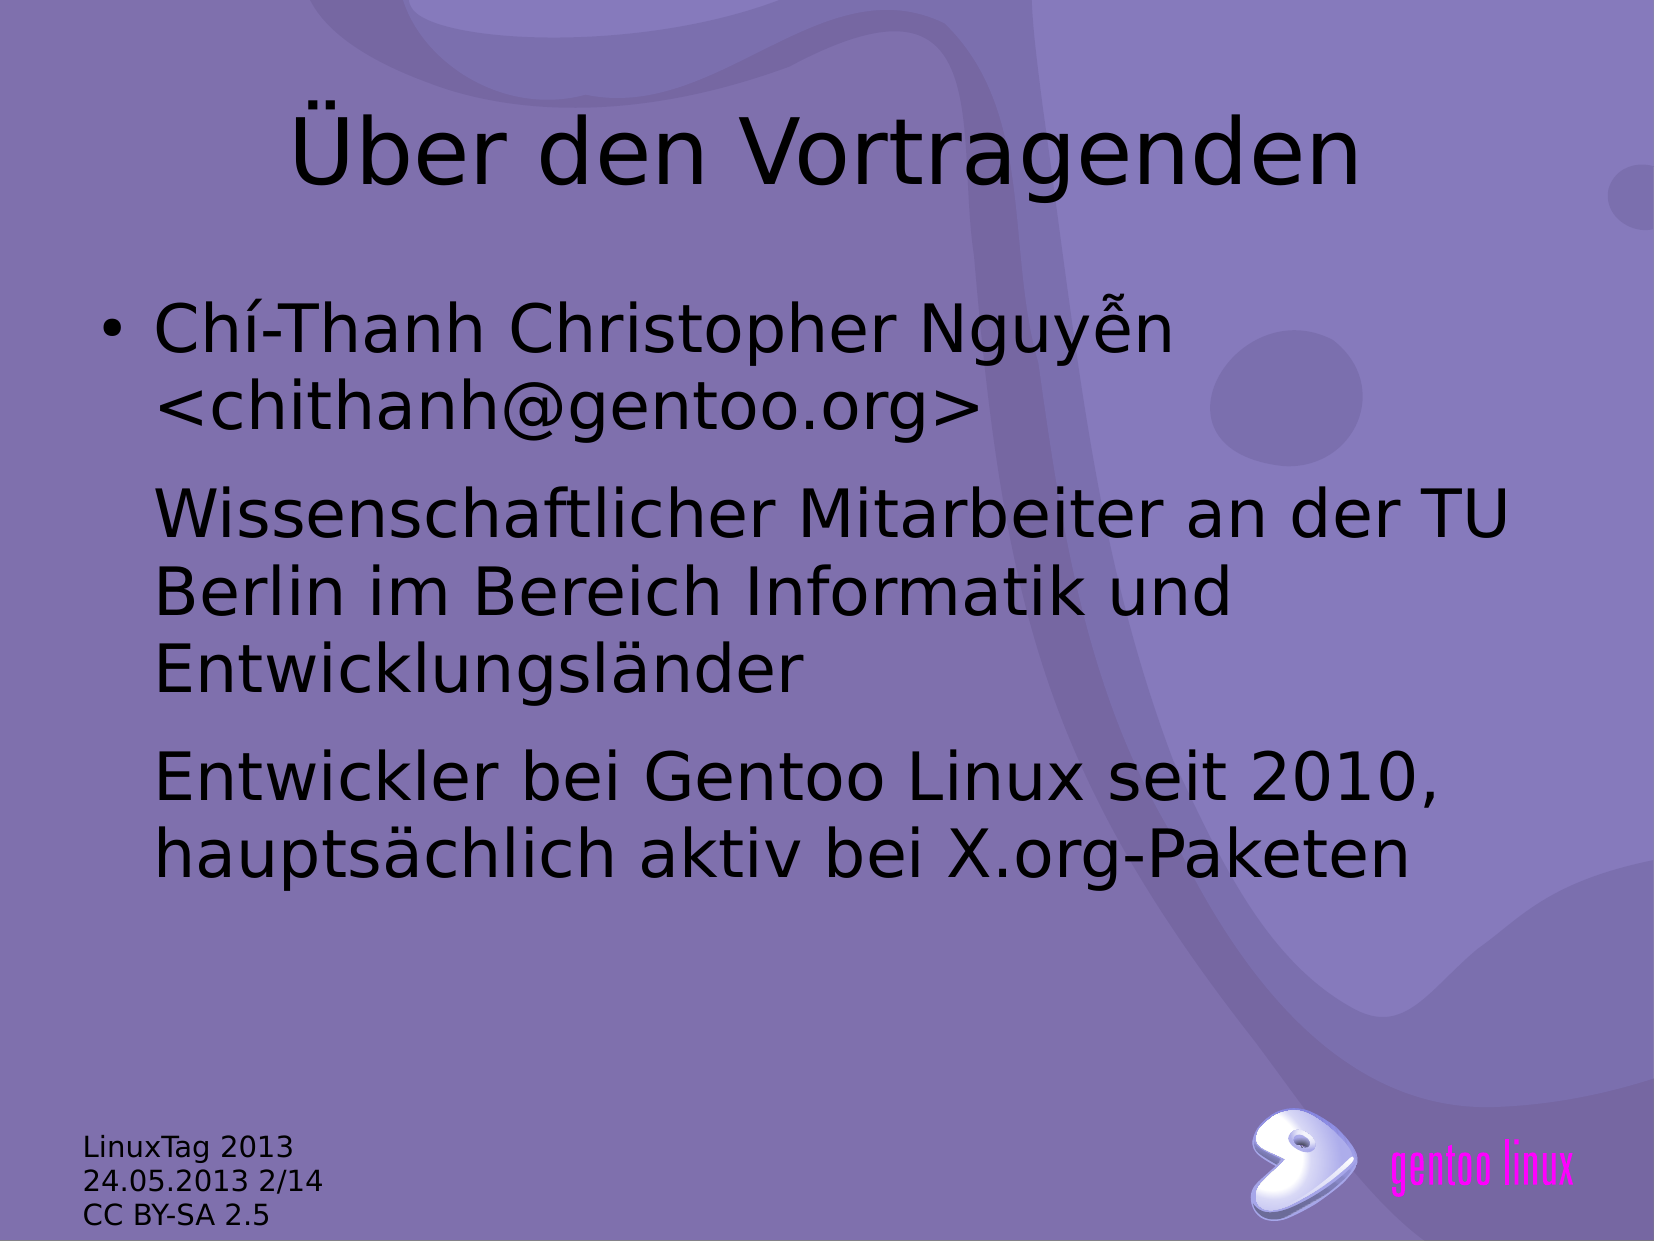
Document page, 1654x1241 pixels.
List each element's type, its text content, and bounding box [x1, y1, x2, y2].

list Chí-Thanh Christopher Nguyễn <chithanh@gentoo.org> Wissenschaftlicher Mitarbeiter an der TU Berlin im Bereich Informatik und Entwicklungsländer Entwickler bei Gentoo Linux seit 2010, hauptsächlich aktiv bei X.org-Paketen [82, 290, 1571, 1109]
title Über den Vortragenden [82, 49, 1571, 257]
